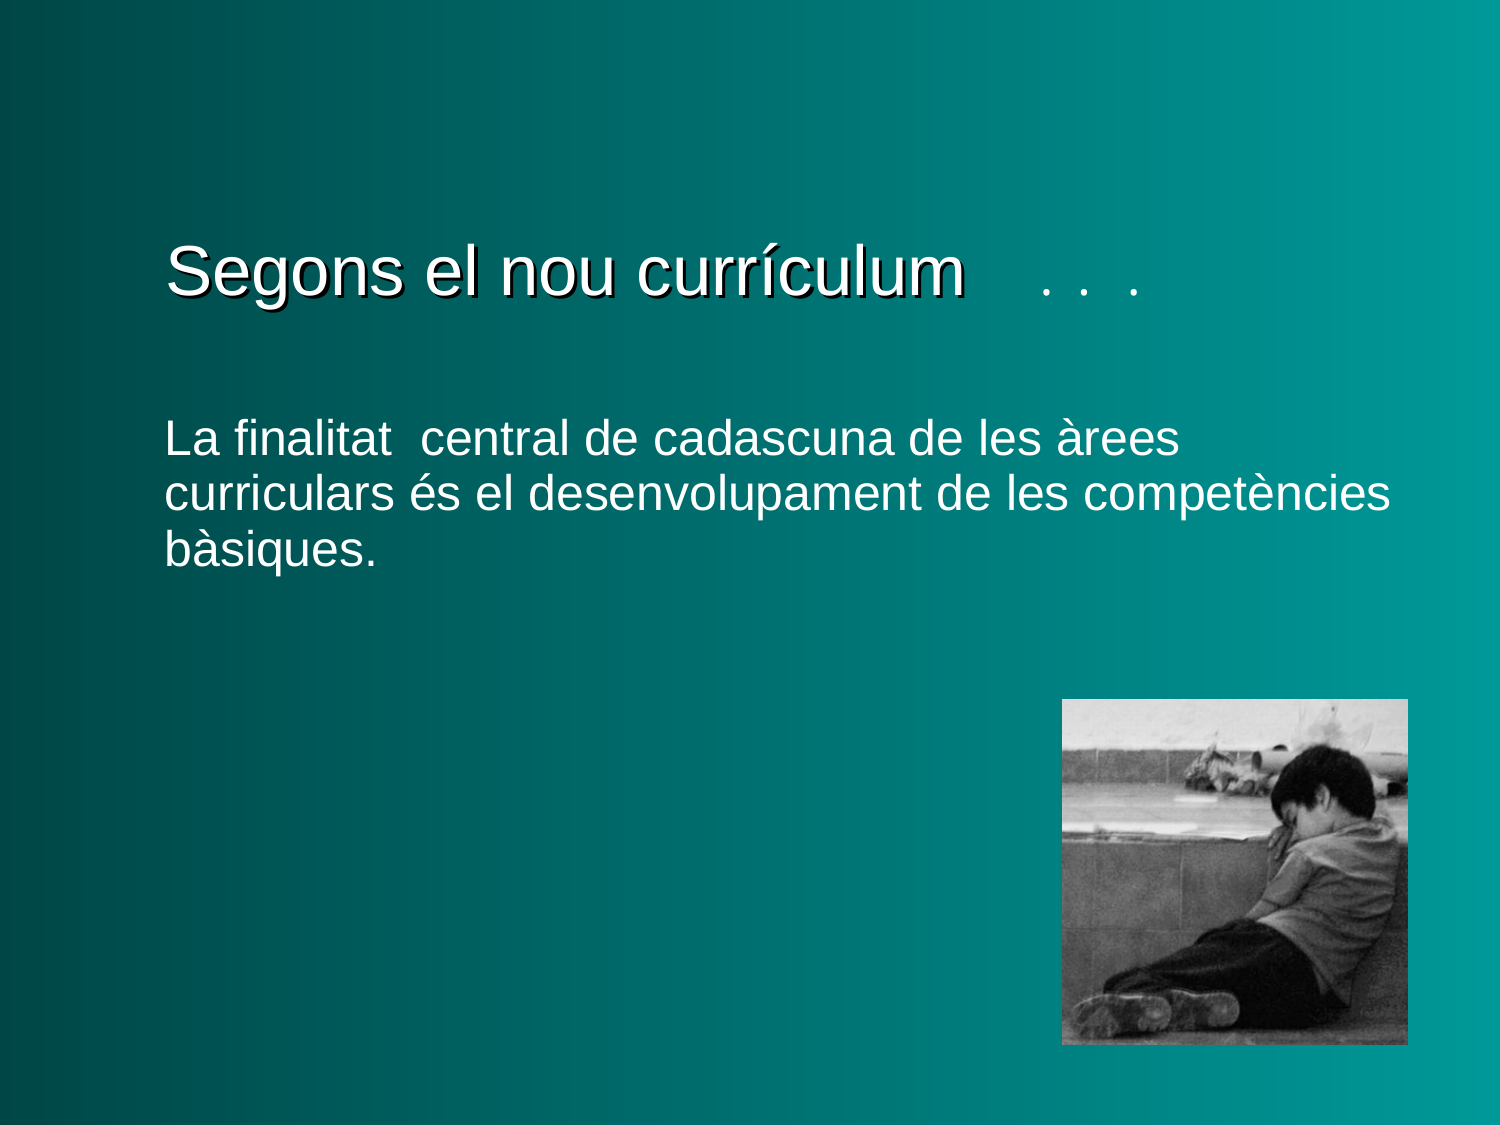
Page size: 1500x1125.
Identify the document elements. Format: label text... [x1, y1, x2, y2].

text_box La finalitat central de cadascuna de les àrees curriculars és el desenvolupament de les competències bàsiques. [149, 312, 1475, 585]
text_box . [1112, 224, 1150, 319]
text_box . [1024, 224, 1063, 319]
text_box . [1063, 224, 1101, 319]
picture [1062, 699, 1408, 1046]
text_box Segons el nou currículum [150, 212, 1003, 318]
